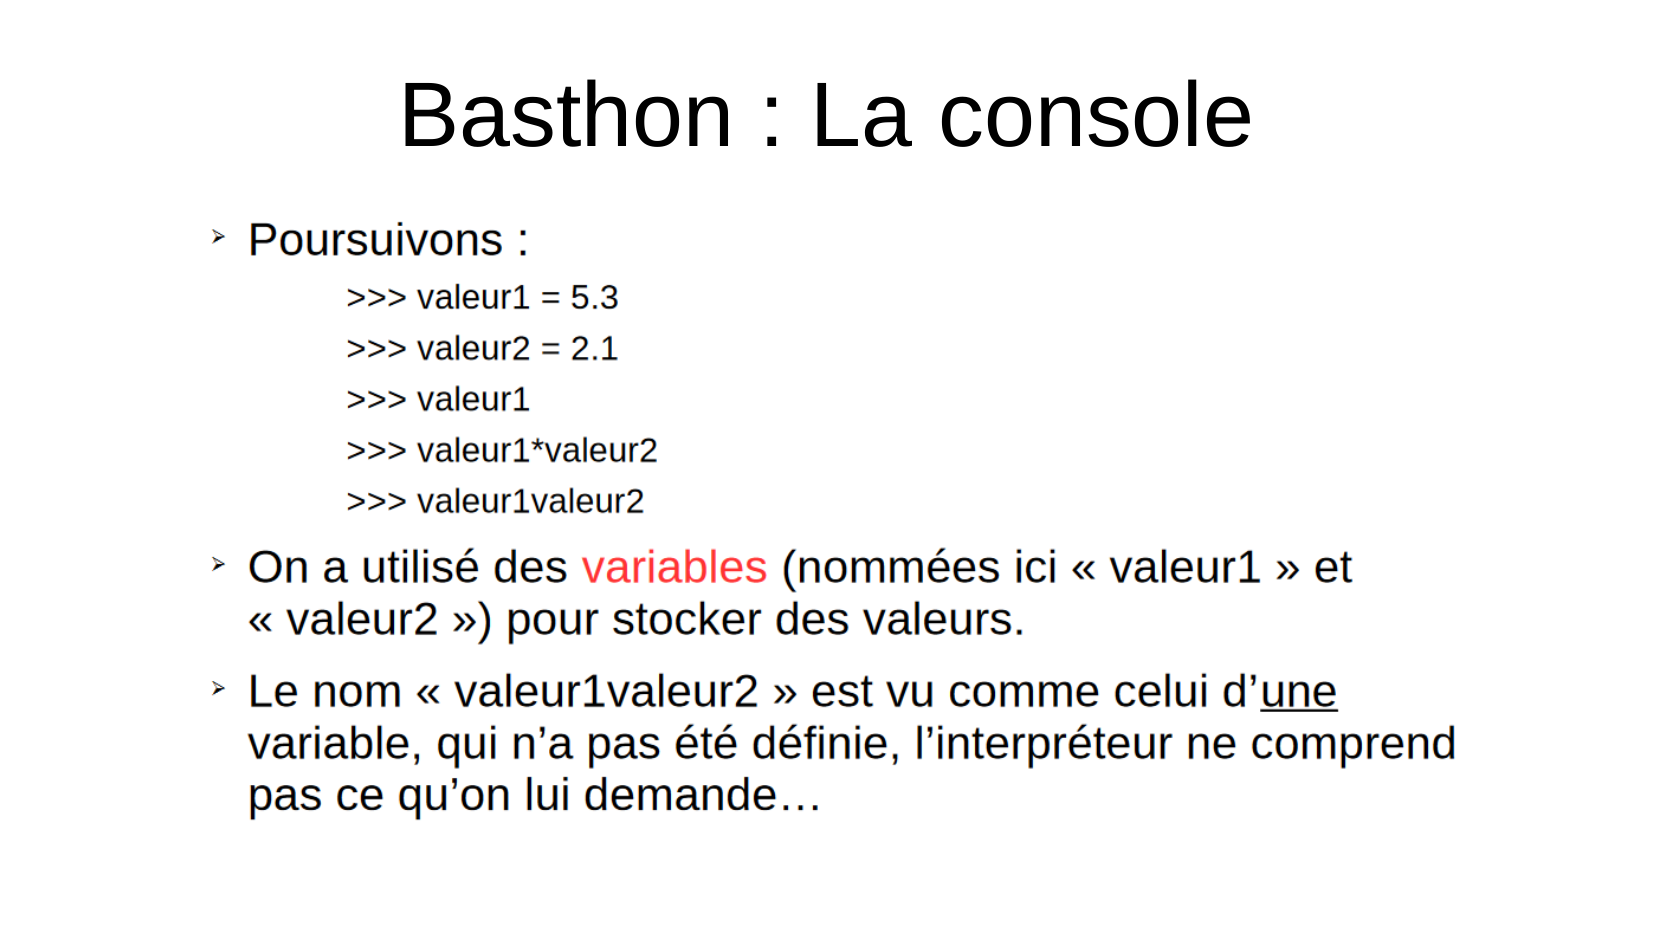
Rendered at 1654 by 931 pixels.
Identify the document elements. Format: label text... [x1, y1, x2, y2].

picture [199, 207, 1486, 856]
title Basthon : La console [82, 37, 1571, 193]
